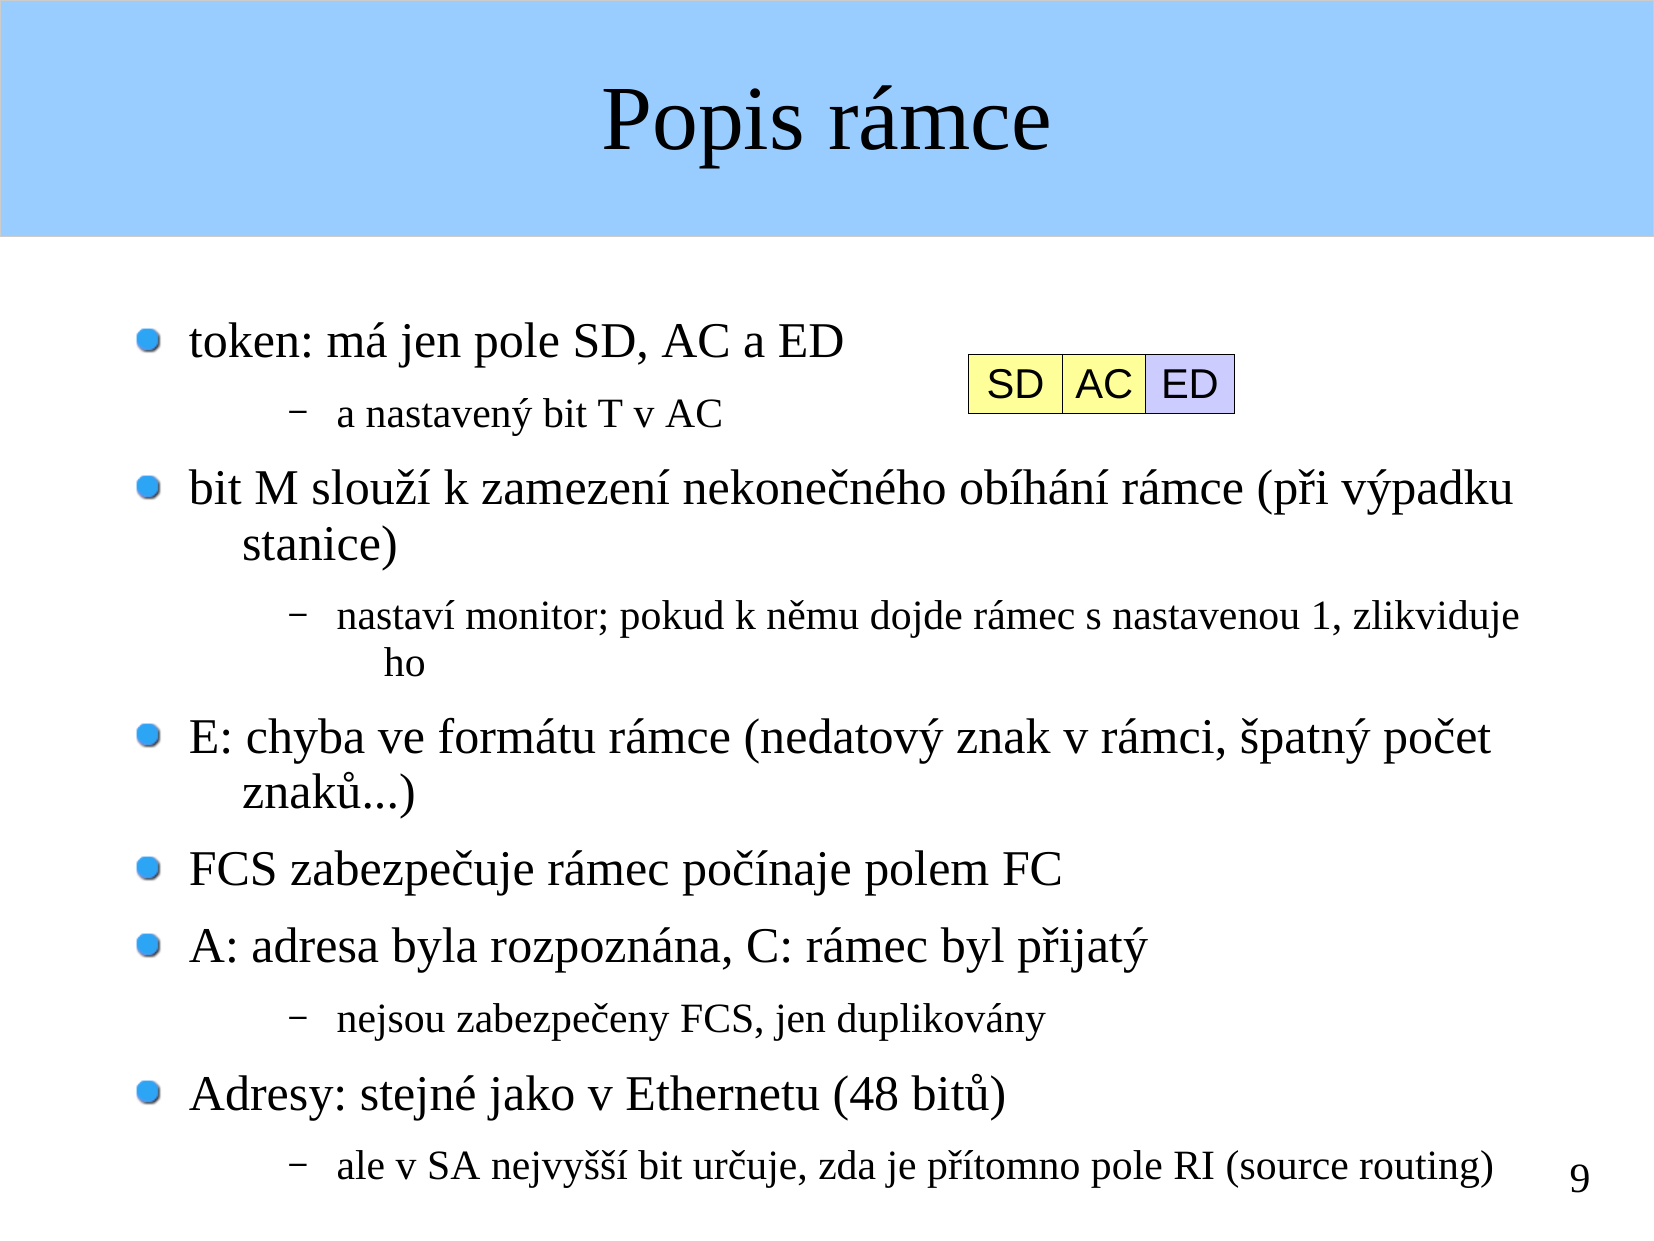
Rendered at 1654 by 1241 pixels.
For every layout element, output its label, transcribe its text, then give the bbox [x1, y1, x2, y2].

text_box AC [1062, 354, 1145, 414]
text_box ED [1145, 354, 1235, 414]
title Popis rámce [0, 0, 1654, 237]
text_box SD [968, 354, 1062, 414]
list token: má jen pole SD, AC a ED a nastavený bit T v AC bit M slouží k zamezení nekonečného obíhání rámce (při výpadku stanice) nastaví monitor; pokud k němu dojde rámec s nastavenou 1, zlikviduje ho E: chyba ve formátu rámce (nedatový znak v rámci, špatný počet znaků...) FCS zabezpečuje rámec počínaje polem FC A: adresa byla rozpoznána, C: rámec byl přijatý nejsou zabezpečeny FCS, jen duplikovány Adresy: stejné jako v Ethernetu (48 bitů) ale v SA nejvyšší bit určuje, zda je přítomno pole RI (source routing) [100, 312, 1548, 1228]
